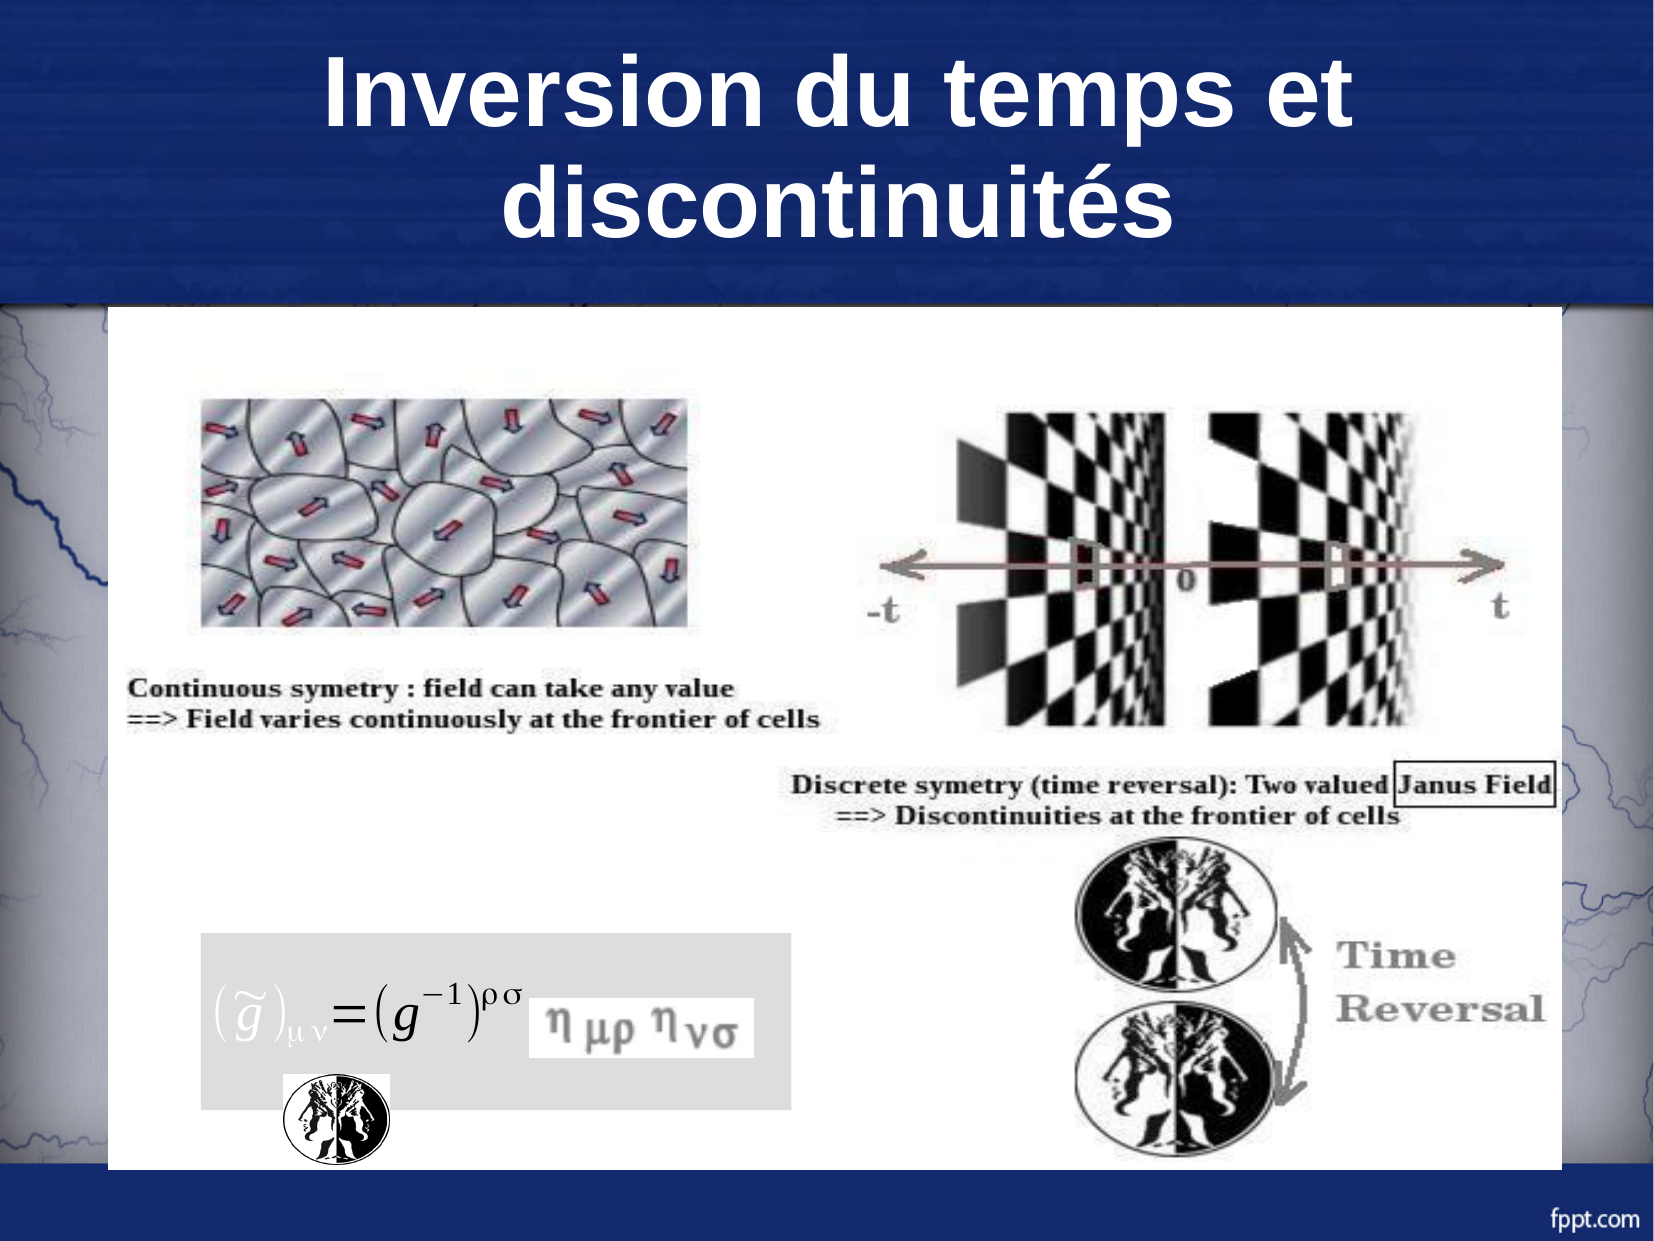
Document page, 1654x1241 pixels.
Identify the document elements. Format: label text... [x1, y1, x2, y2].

text_box [200, 933, 792, 1111]
chart [205, 974, 529, 1050]
title Inversion du temps et discontinuités [94, 35, 1583, 260]
picture [0, 0, 1654, 1241]
